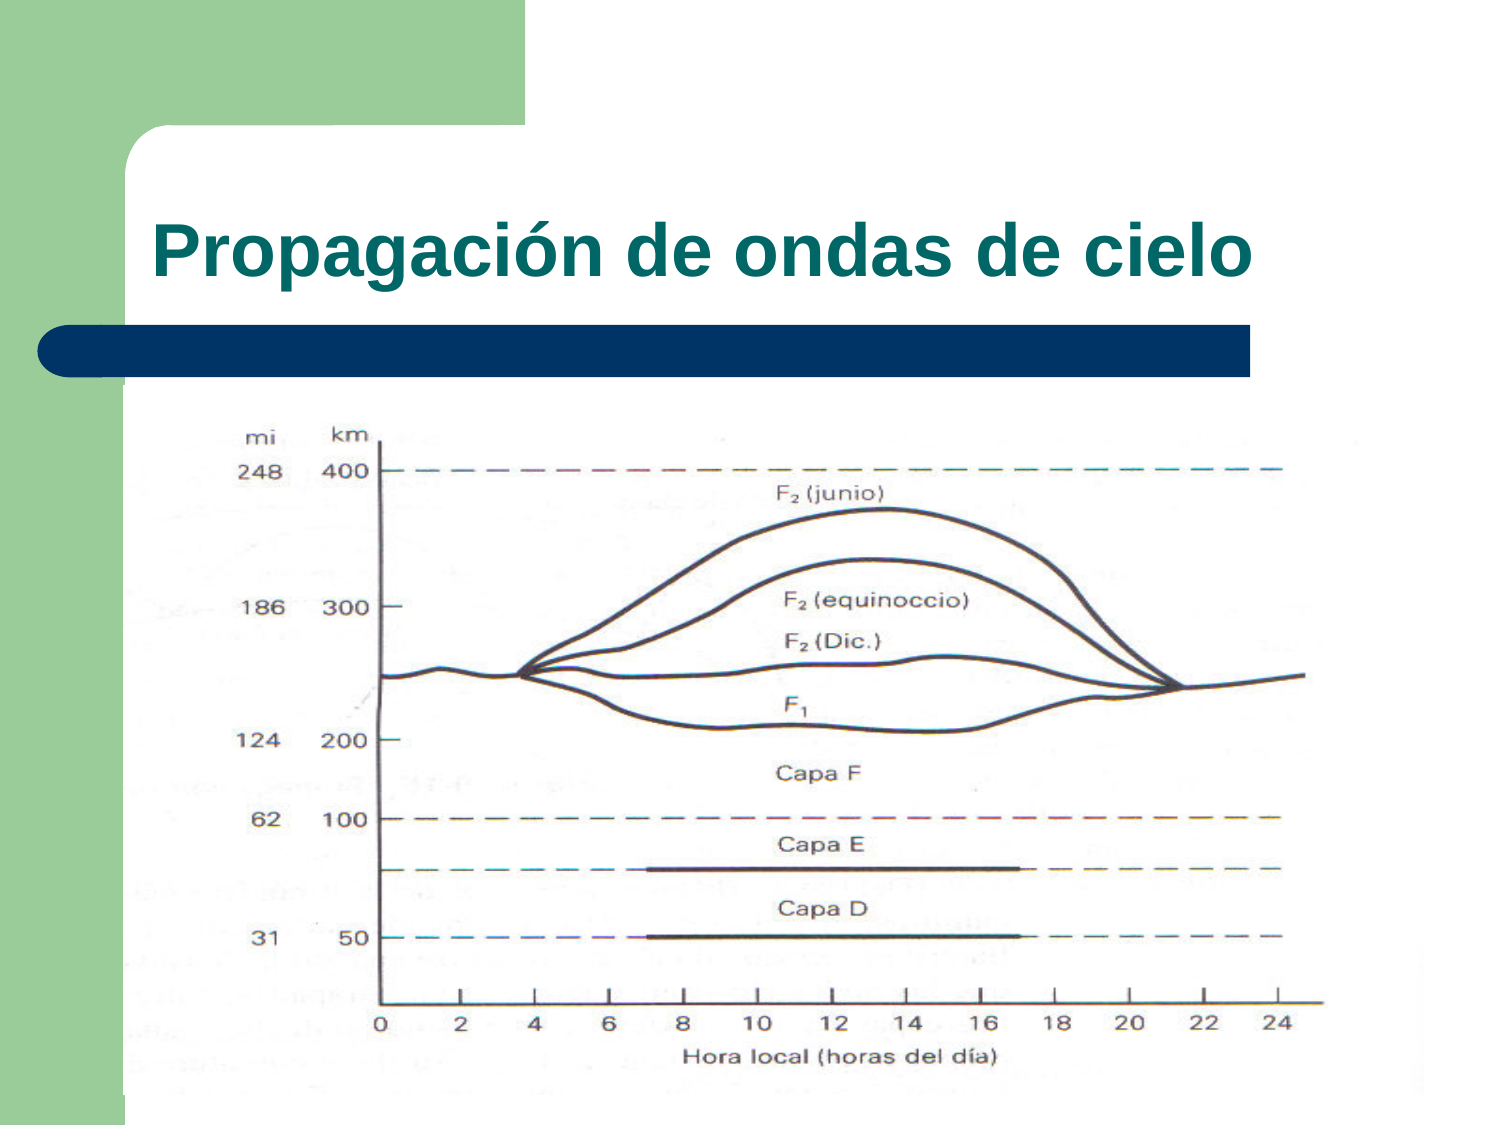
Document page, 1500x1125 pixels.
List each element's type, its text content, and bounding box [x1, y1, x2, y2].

title Propagación de ondas de cielo [136, 136, 1414, 301]
picture [123, 385, 1424, 1095]
